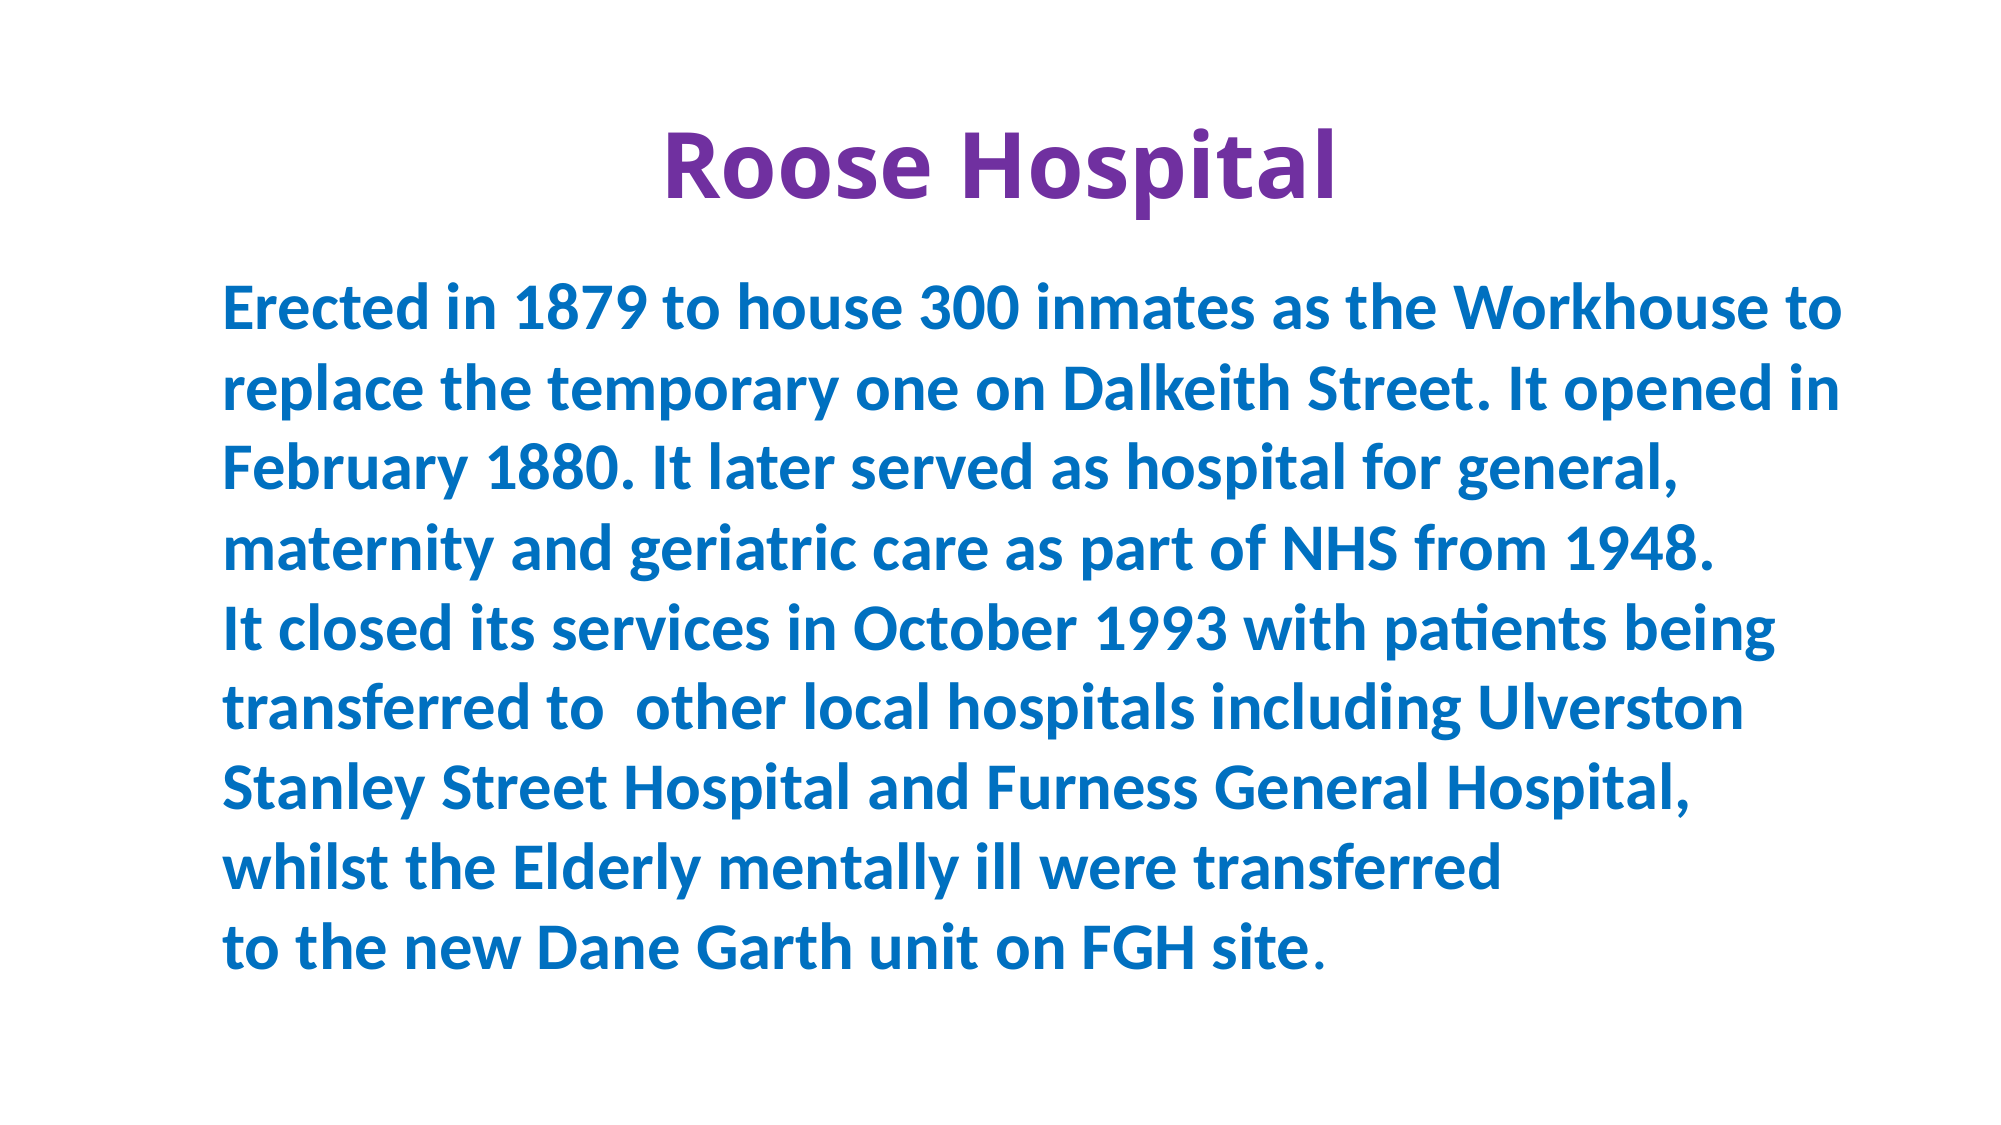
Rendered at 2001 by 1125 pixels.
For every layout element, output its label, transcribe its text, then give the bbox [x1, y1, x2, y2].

text_box Erected in 1879 to house 300 inmates as the Workhouse to replace the temporary one on Dalkeith Street. It opened in February 1880. It later served as hospital for general, maternity and geriatric care as part of NHS from 1948. It closed its services in October 1993 with patients being transferred to other local hospitals including Ulverston Stanley Street Hospital and Furness General Hospital, whilst the Elderly mentally ill were transferred to the new Dane Garth unit on FGH site. [207, 255, 1863, 999]
title Roose Hospital [137, 59, 1863, 278]
